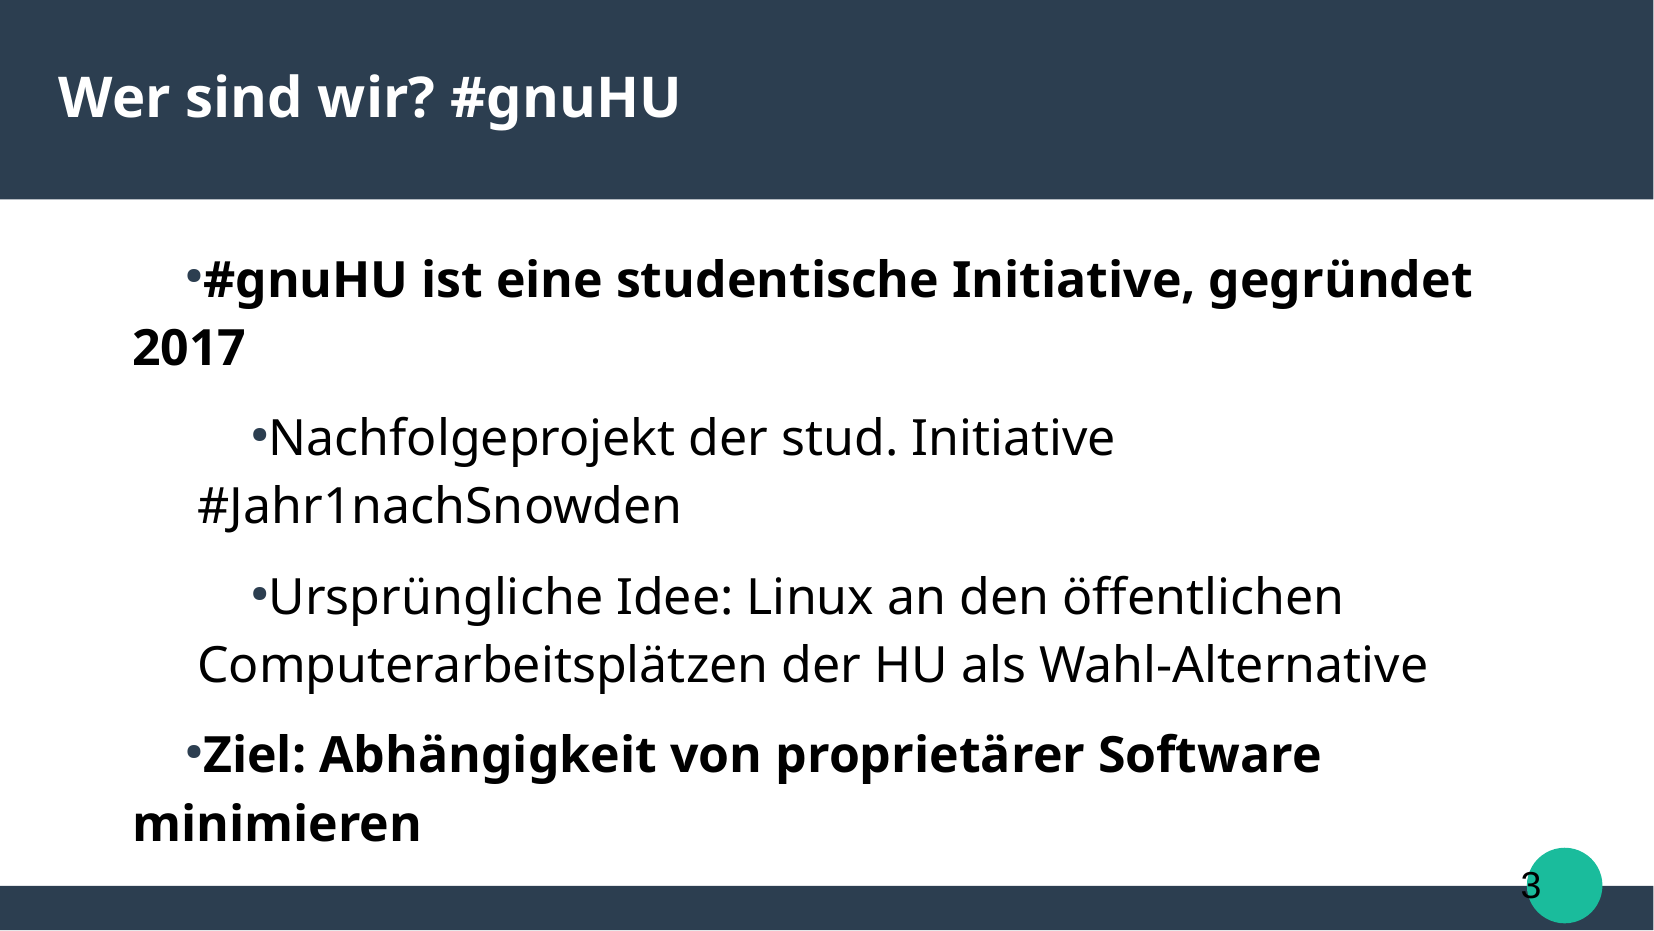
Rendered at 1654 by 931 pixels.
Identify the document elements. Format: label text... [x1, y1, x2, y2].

list #gnuHU ist eine studentische Initiative, gegründet 2017 Nachfolgeprojekt der stud. Initiative #Jahr1nachSnowden Ursprüngliche Idee: Linux an den öffentlichen Computerarbeitsplätzen der HU als Wahl-Alternative Ziel: Abhängigkeit von proprietärer Software minimieren [59, 243, 1595, 864]
title Wer sind wir? #gnuHU [59, 37, 1595, 155]
